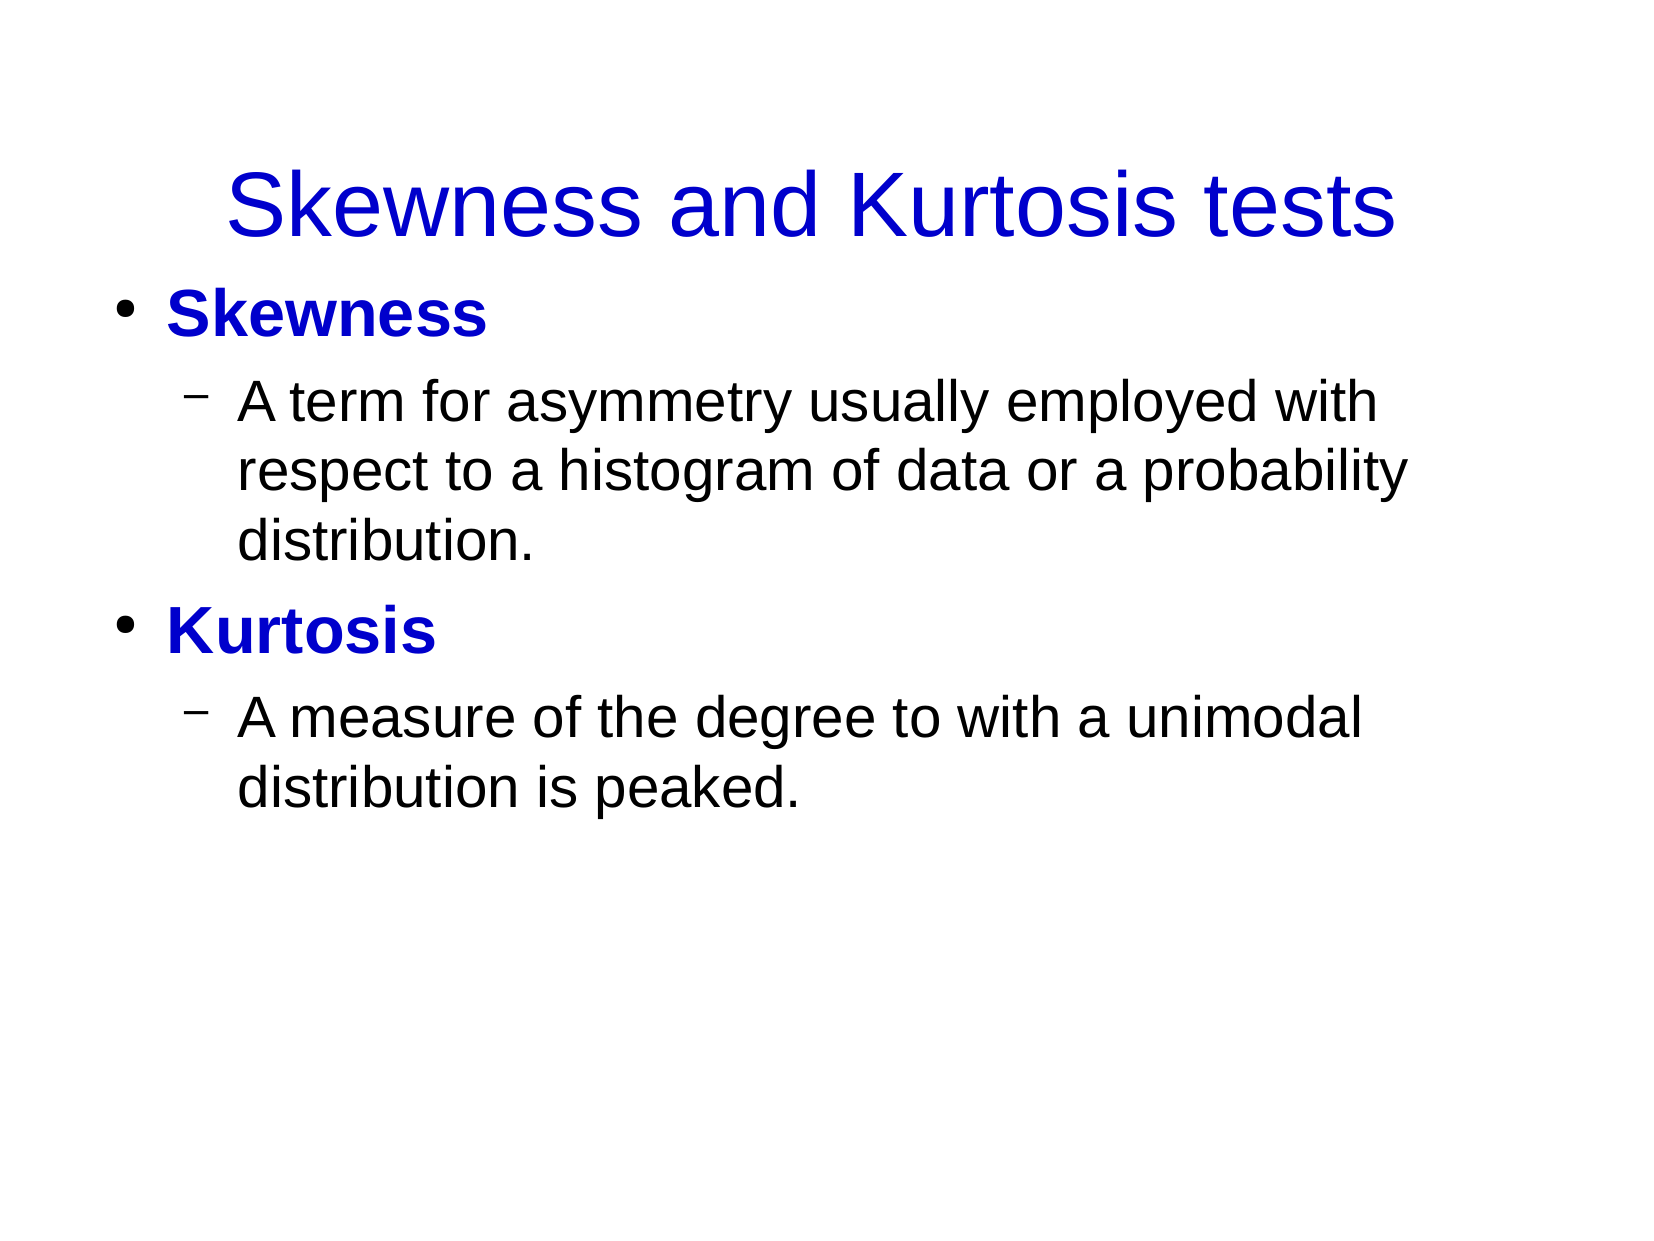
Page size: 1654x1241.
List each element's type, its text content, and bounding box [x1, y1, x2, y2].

title Skewness and Kurtosis tests [81, 137, 1544, 262]
list Skewness A term for asymmetry usually employed with respect to a histogram of data or a probability distribution. Kurtosis A measure of the degree to with a unimodal distribution is peaked. [81, 262, 1544, 1006]
